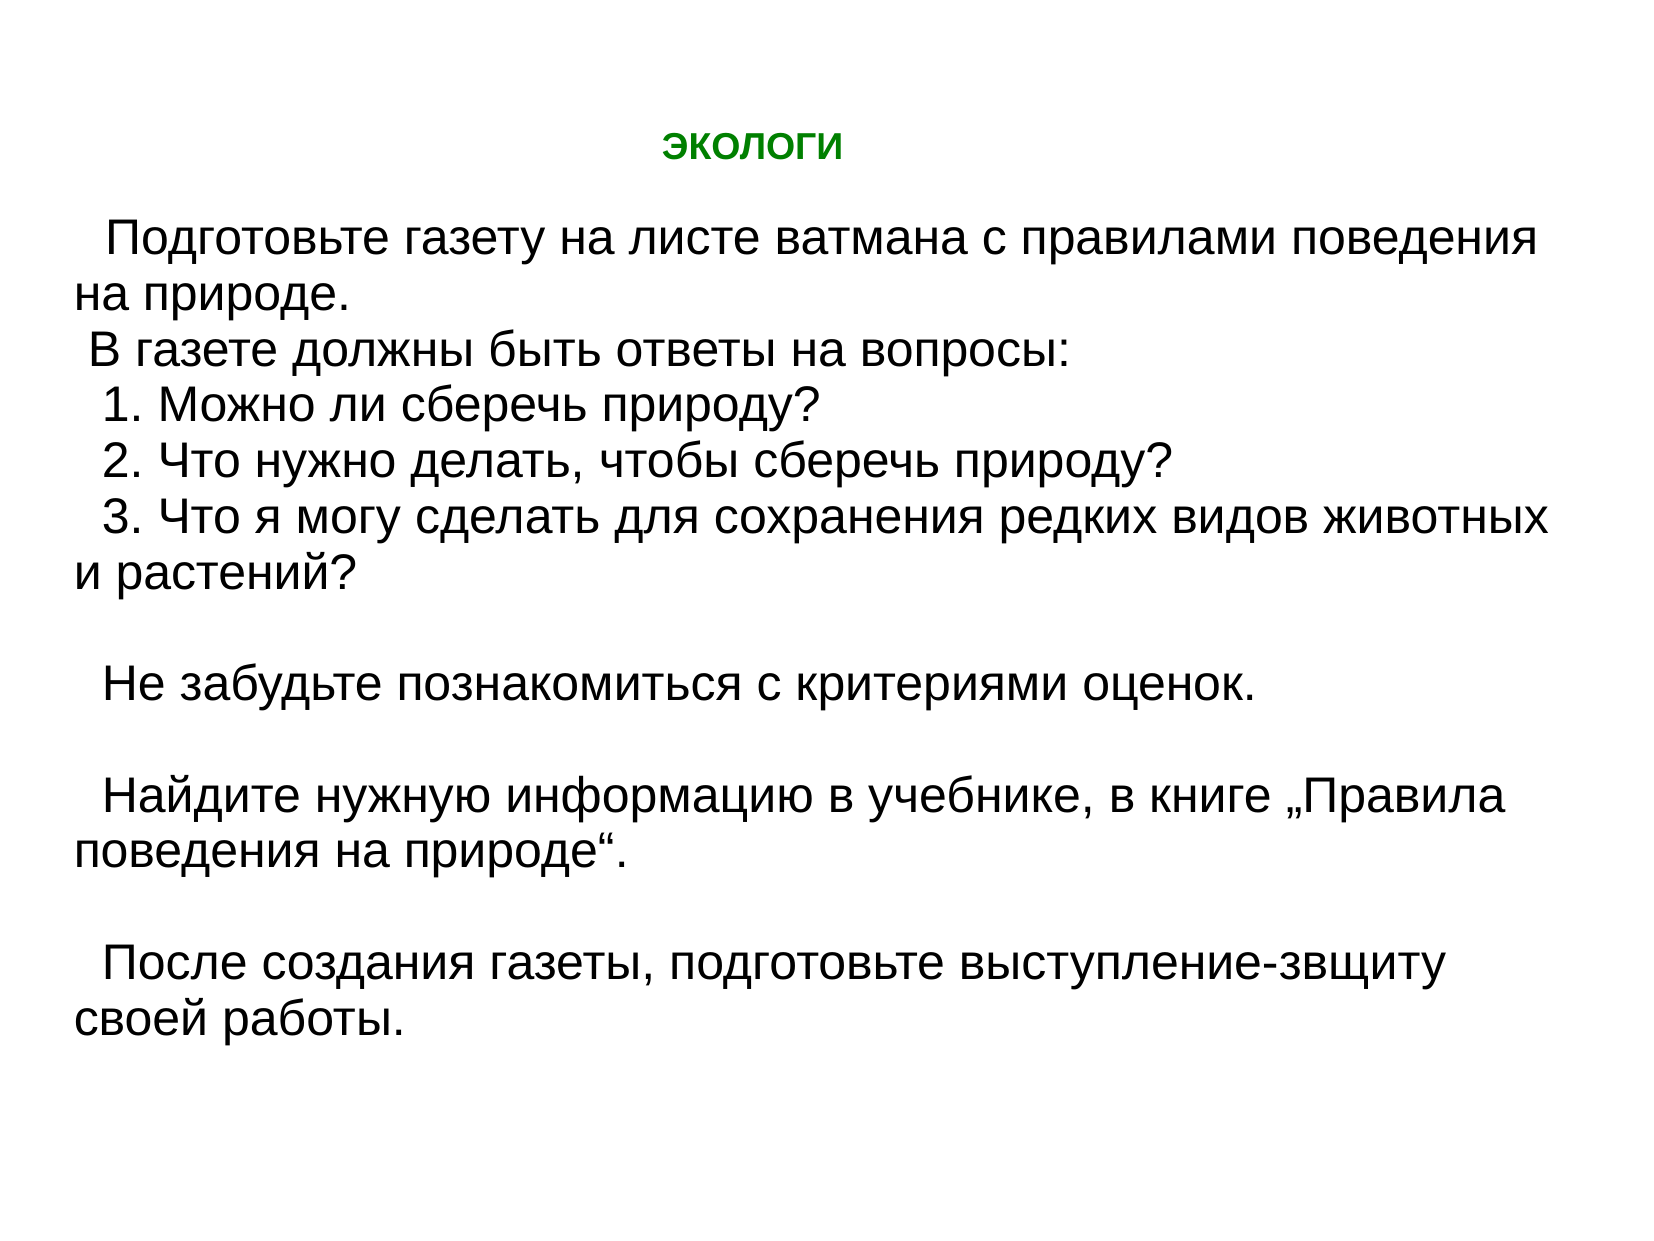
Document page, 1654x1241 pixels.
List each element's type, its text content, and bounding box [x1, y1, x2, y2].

text_box ЭКОЛОГИ Подготовьте газету на листе ватмана с правилами поведения на природе. В газете должны быть ответы на вопросы: 1. Можно ли сберечь природу? 2. Что нужно делать, чтобы сберечь природу? 3. Что я могу сделать для сохранения редких видов животных и растений? Не забудьте познакомиться с критериями оценок. Найдите нужную информацию в учебнике, в книге „Правила поведения на природе“. После создания газеты, подготовьте выступление-звщиту своей работы. [59, 118, 1565, 1152]
